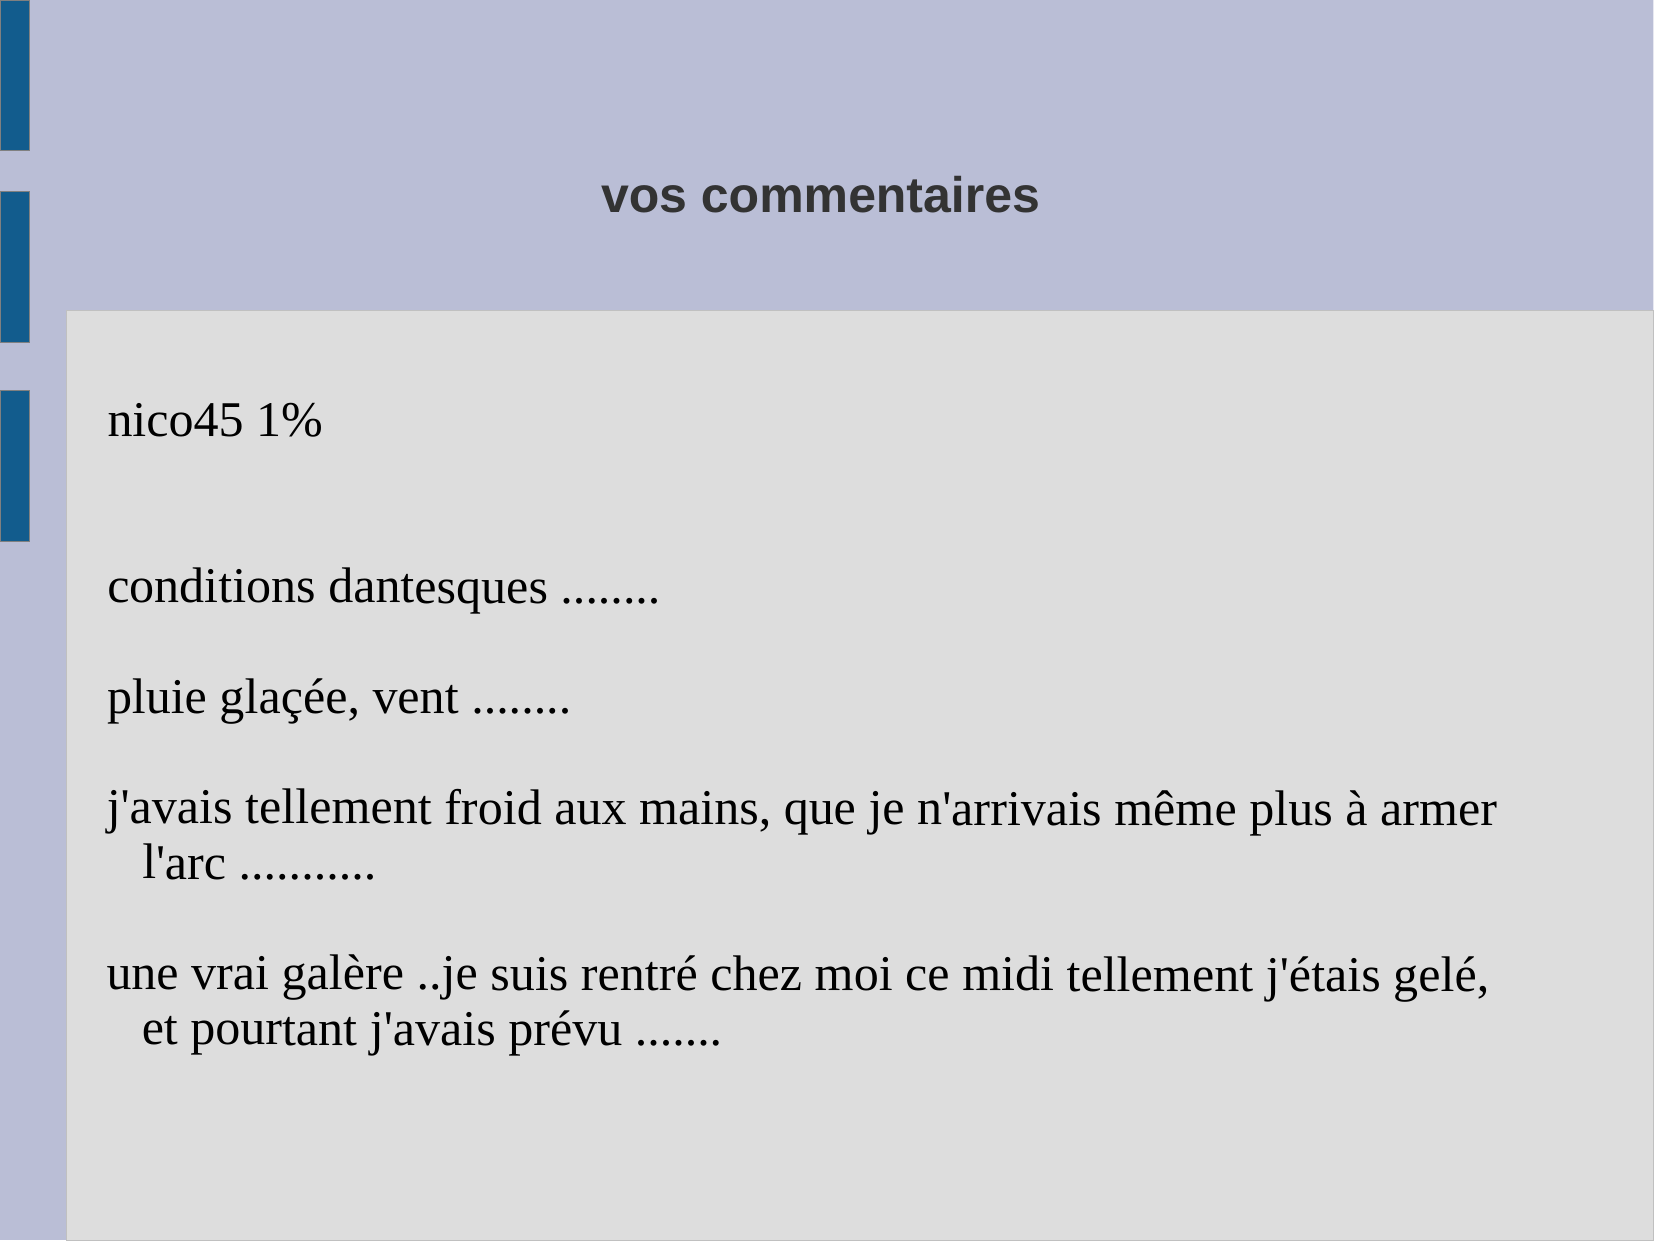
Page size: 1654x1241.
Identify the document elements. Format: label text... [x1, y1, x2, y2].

subtitle nico45 1% conditions dantesques ........ pluie glaçée, vent ........ j'avais tellement froid aux mains, que je n'arrivais même plus à armer l'arc ........... une vrai galère ..je suis rentré chez moi ce midi tellement j'étais gelé, et pourtant j'avais prévu ....... [106, 348, 1520, 1158]
title vos commentaires [121, 91, 1534, 299]
